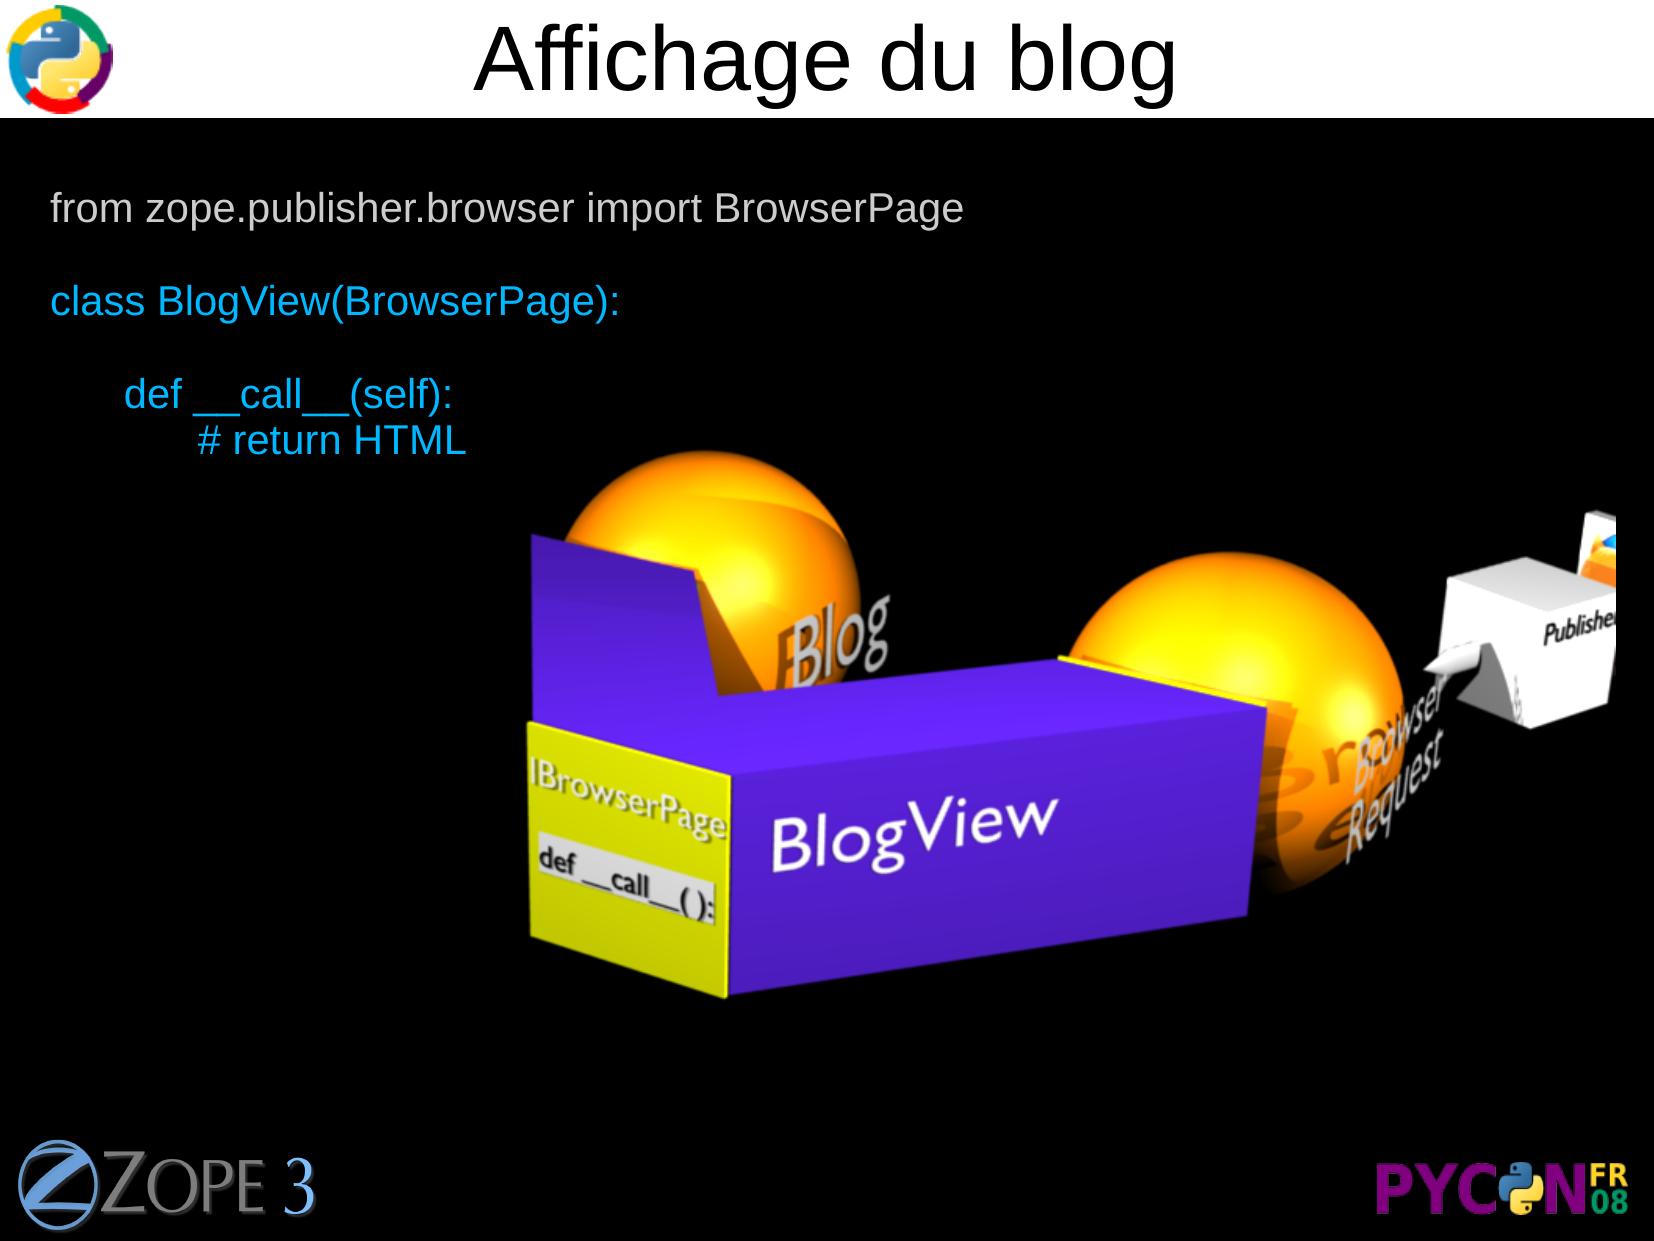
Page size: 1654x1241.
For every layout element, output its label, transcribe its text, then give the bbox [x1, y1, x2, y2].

title Affichage du blog [82, 0, 1571, 119]
picture [1377, 1162, 1628, 1215]
picture [6, 5, 82, 114]
picture [52, 158, 1616, 1096]
text_box from zope.publisher.browser import BrowserPage class BlogView(BrowserPage): def __call__(self): # return HTML [35, 177, 1306, 471]
